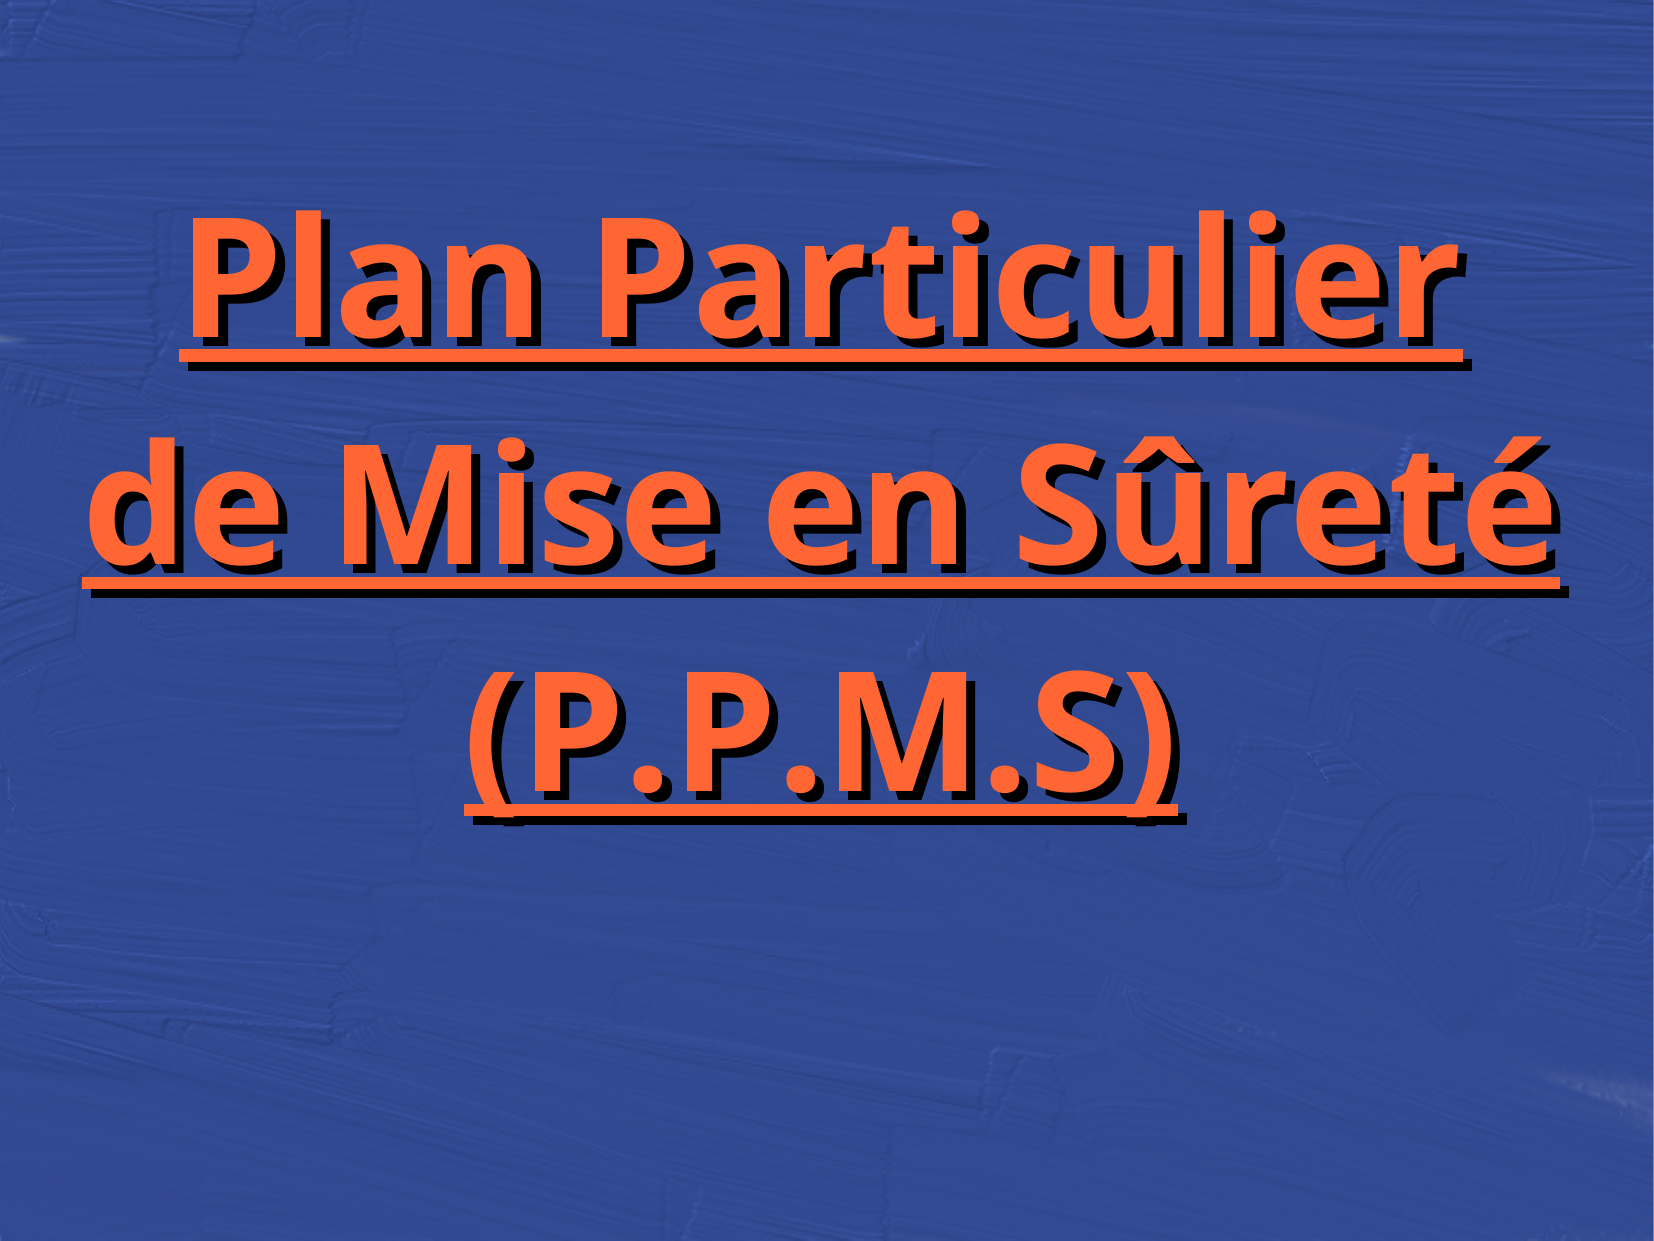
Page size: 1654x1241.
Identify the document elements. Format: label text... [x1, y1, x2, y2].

title Plan Particulier de Mise en Sûreté (P.P.M.S) [76, 151, 1565, 848]
picture [0, 0, 1654, 1241]
